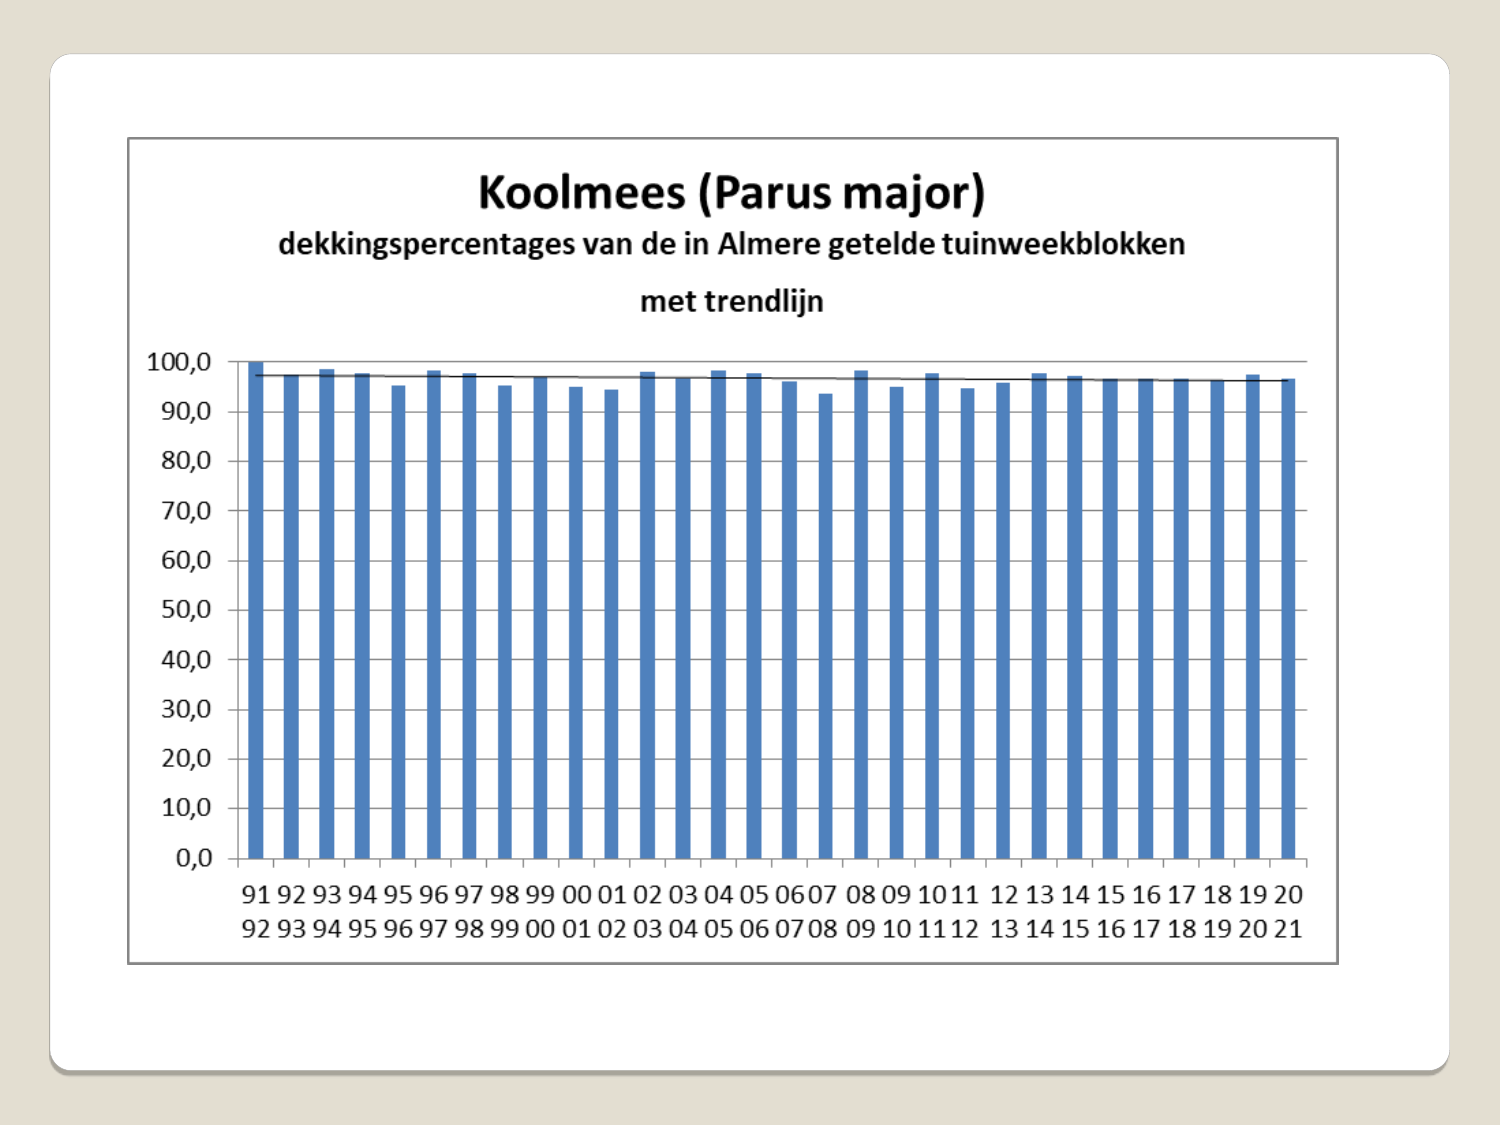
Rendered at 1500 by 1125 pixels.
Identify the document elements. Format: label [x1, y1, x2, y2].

picture [127, 137, 1339, 965]
